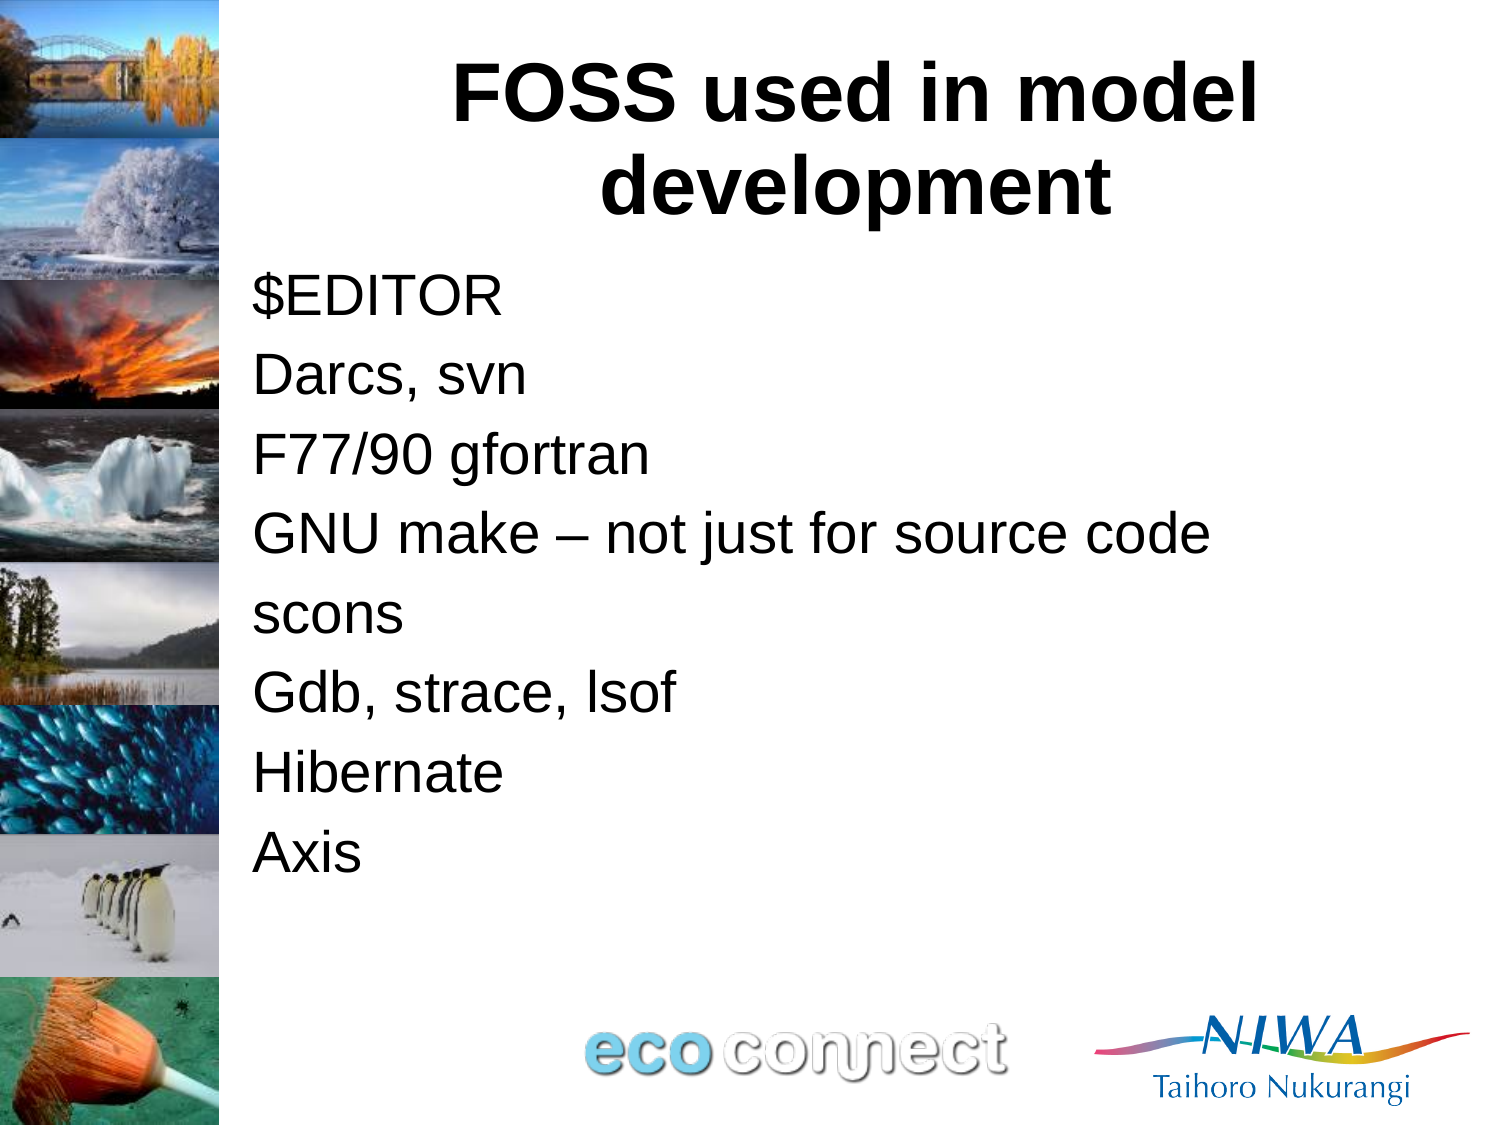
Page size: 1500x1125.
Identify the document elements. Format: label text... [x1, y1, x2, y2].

title FOSS used in model development [253, 31, 1459, 247]
picture [0, 0, 219, 1125]
list $EDITOR Darcs, svn F77/90 gfortran GNU make – not just for source code scons Gdb, strace, lsof Hibernate Axis [252, 262, 1459, 962]
picture [1092, 1013, 1472, 1106]
picture [561, 1003, 1030, 1098]
